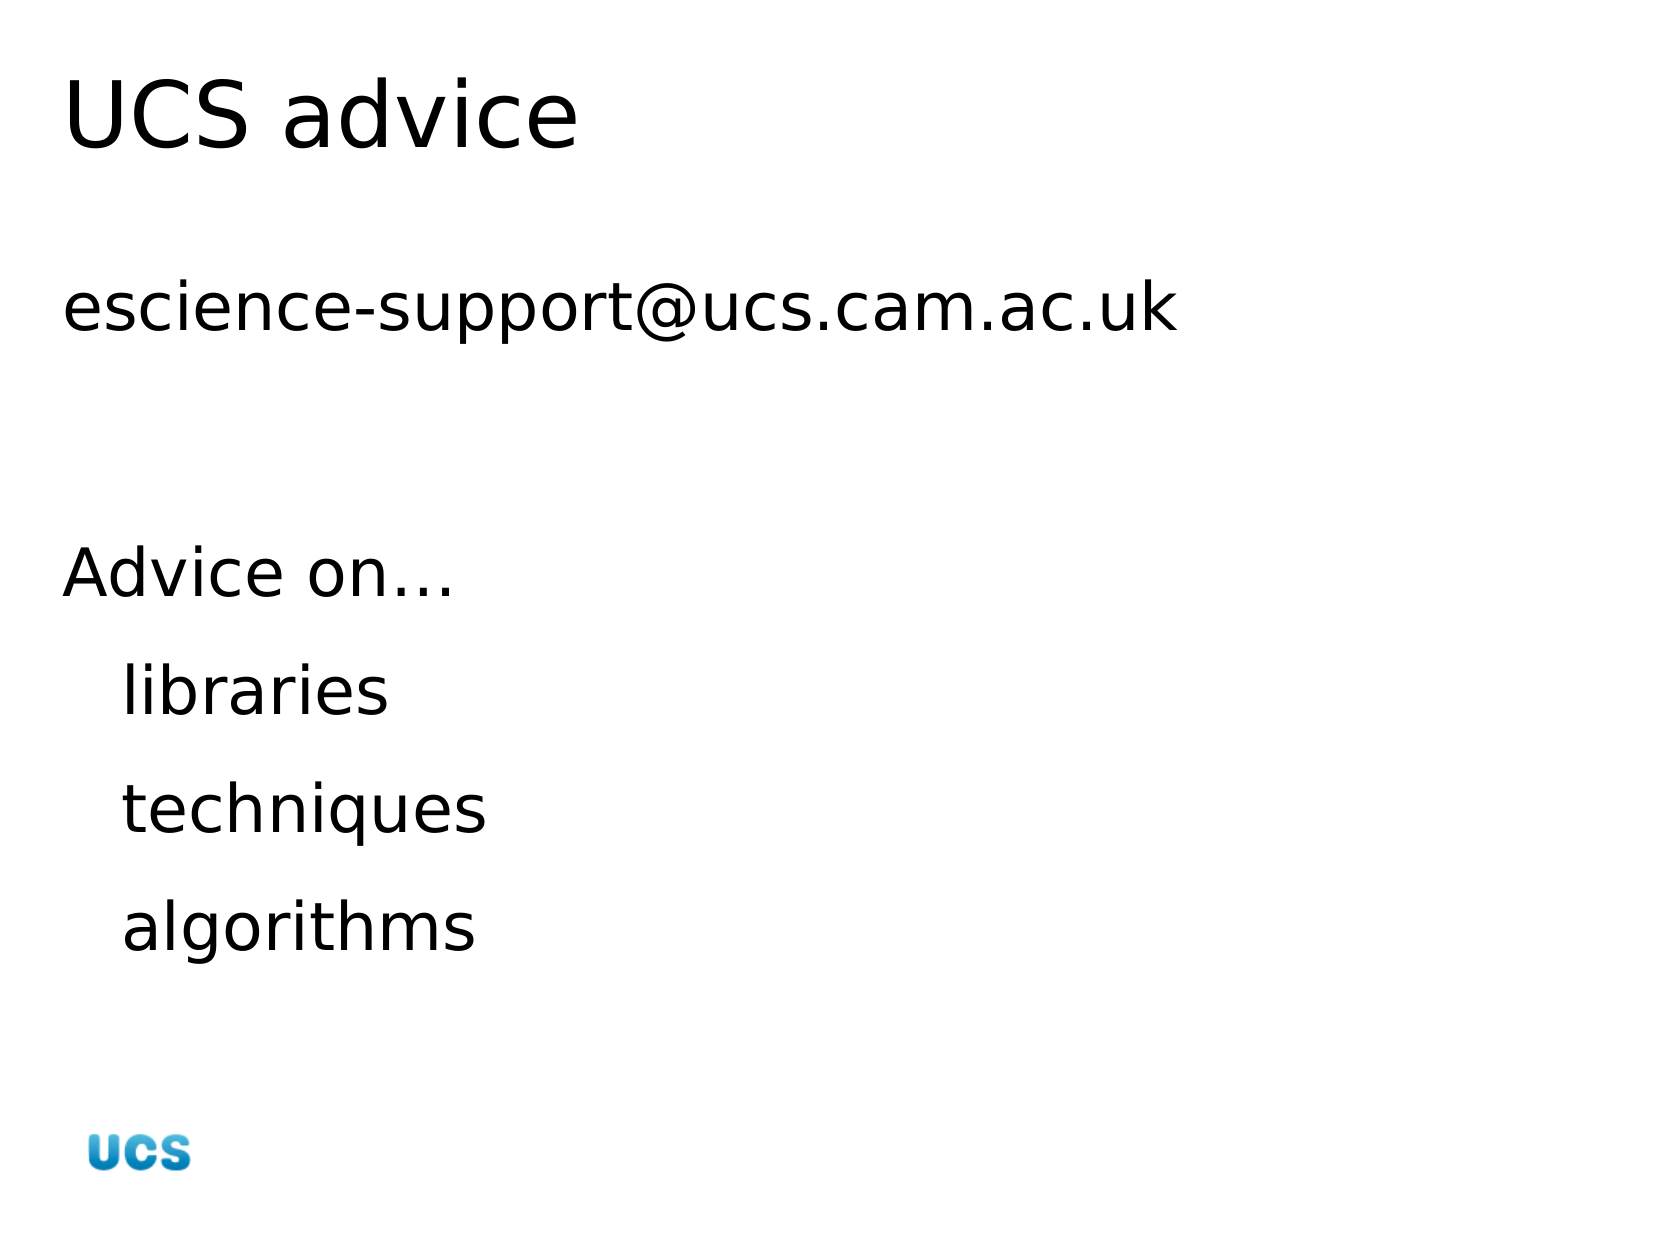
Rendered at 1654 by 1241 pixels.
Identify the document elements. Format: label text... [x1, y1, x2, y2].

text_box Advice on… [59, 531, 460, 616]
text_box libraries [118, 649, 394, 734]
text_box UCS advice [59, 59, 586, 173]
text_box algorithms [118, 885, 481, 970]
picture [88, 1133, 191, 1172]
text_box techniques [118, 767, 492, 852]
text_box escience-support@ucs.cam.ac.uk [59, 265, 1183, 350]
